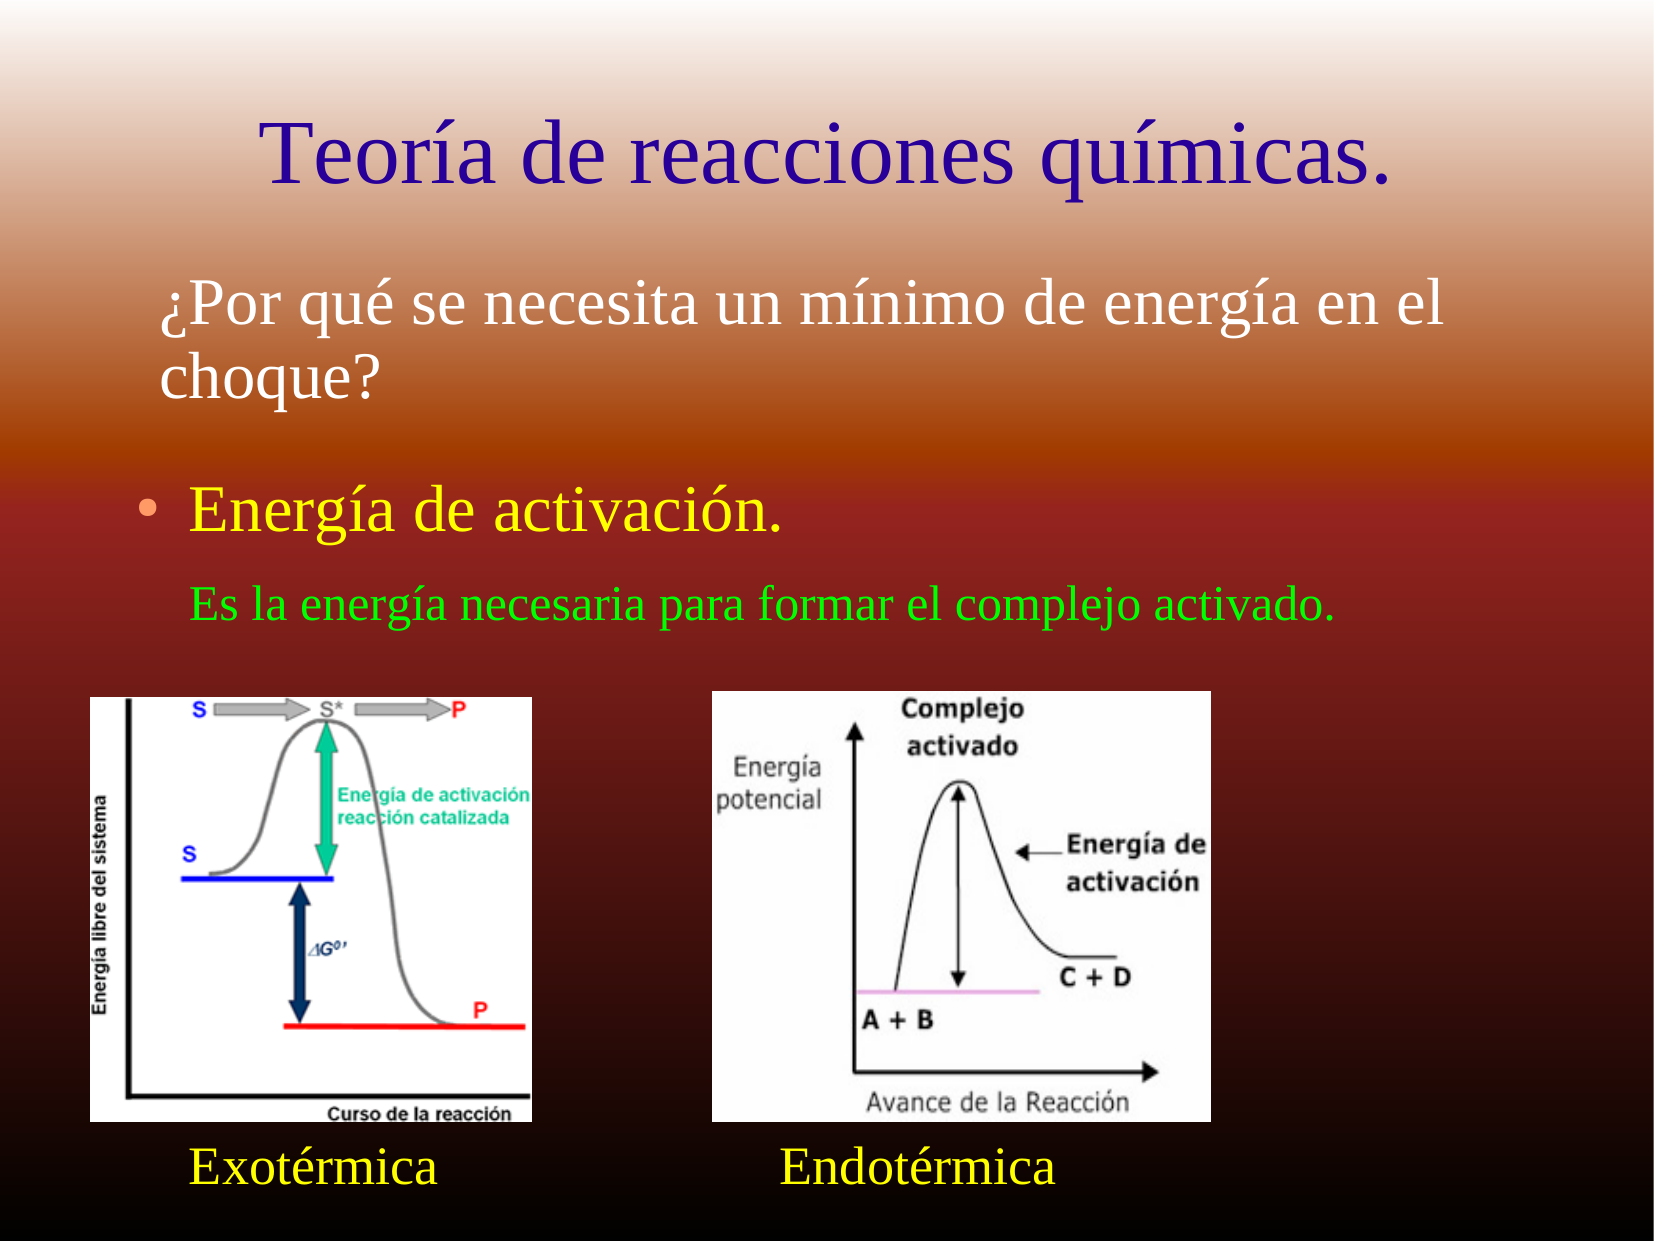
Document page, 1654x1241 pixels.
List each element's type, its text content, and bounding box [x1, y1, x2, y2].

picture [0, 0, 1654, 1241]
text_box Exotérmica [118, 1136, 511, 1211]
text_box Endotérmica [708, 1136, 1270, 1211]
title Teoría de reacciones químicas. [82, 49, 1571, 257]
text_box ¿Por qué se necesita un mínimo de energía en el choque? [88, 265, 1554, 414]
list Energía de activación. Es la energía necesaria para formar el complejo activado. [118, 472, 1418, 633]
